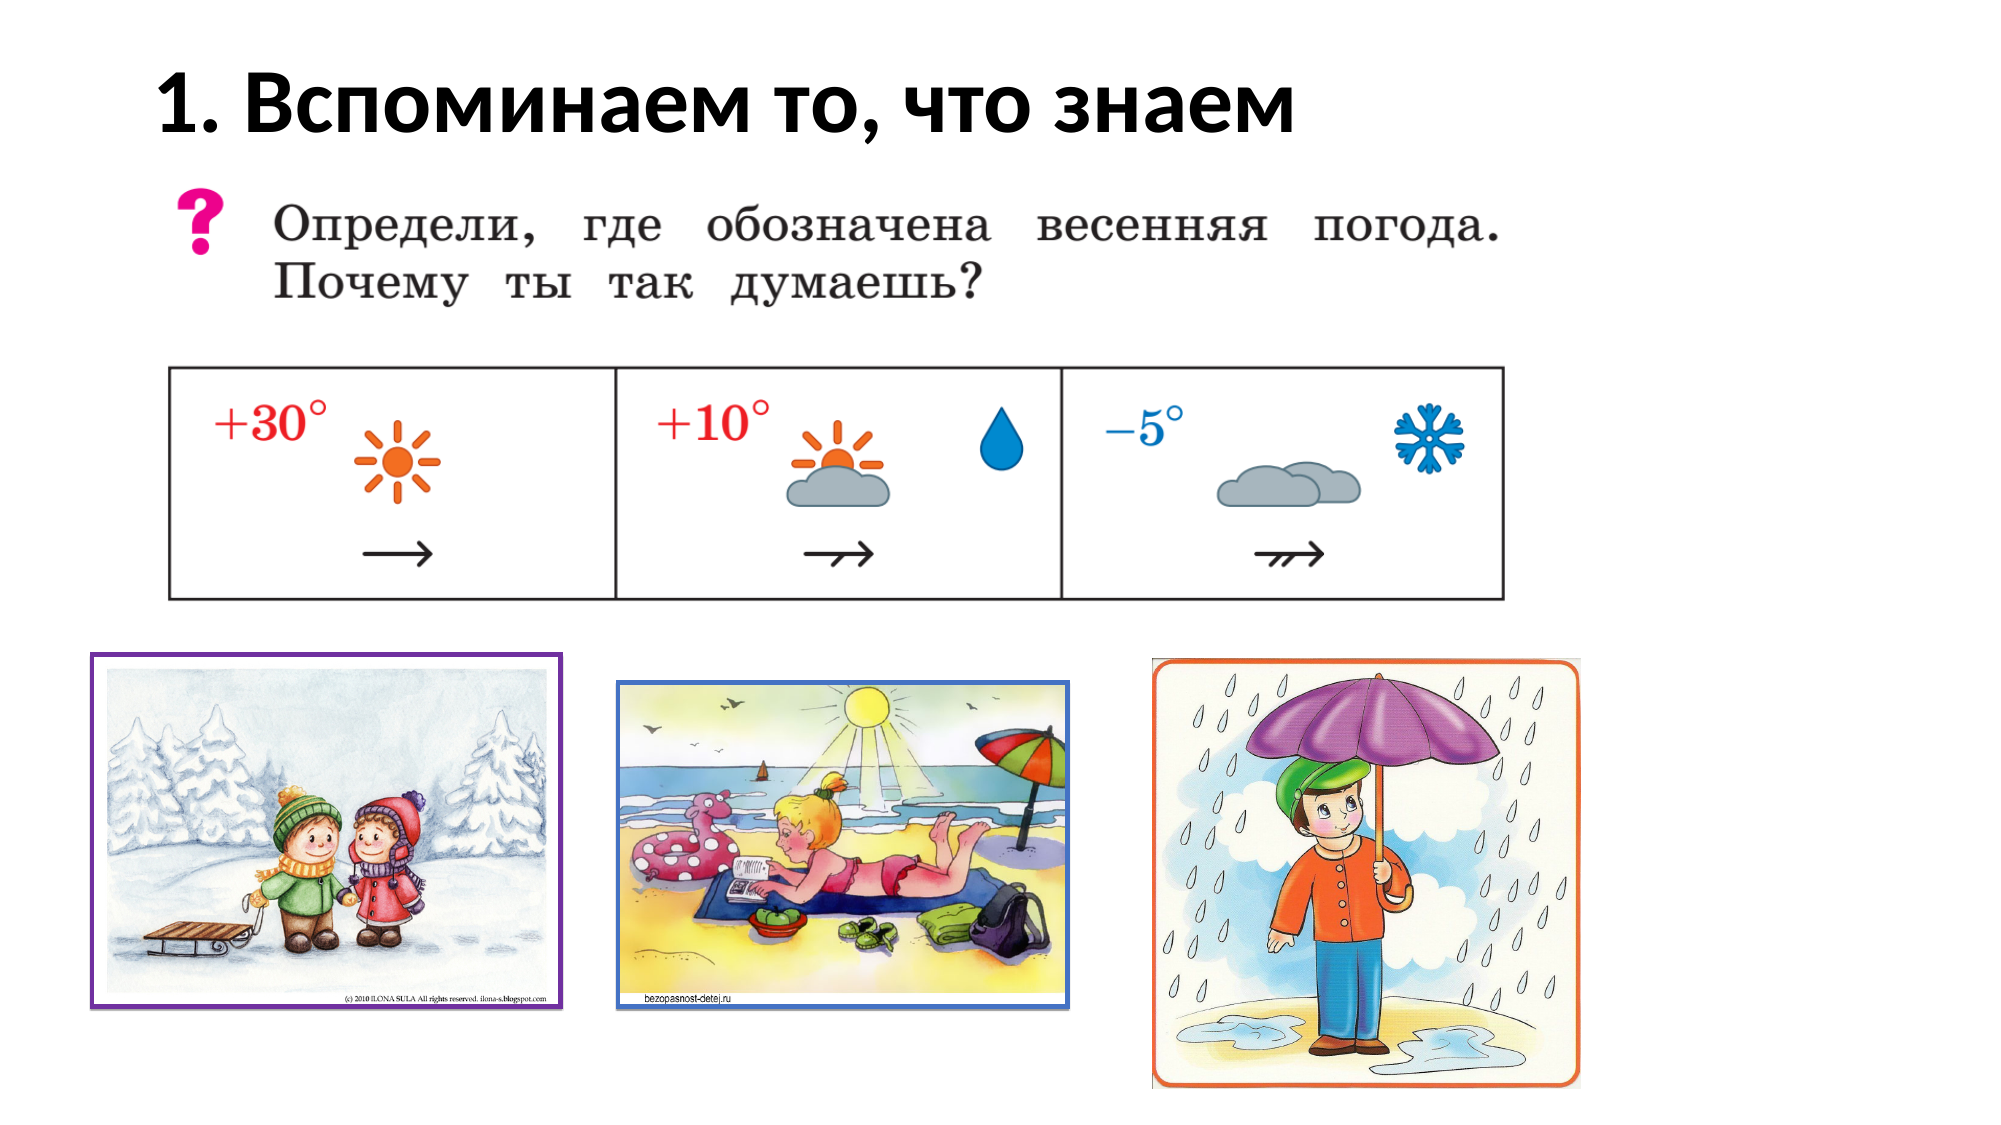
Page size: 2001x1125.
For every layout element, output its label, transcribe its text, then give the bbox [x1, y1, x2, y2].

picture [620, 684, 1066, 1005]
picture [1152, 658, 1581, 1089]
picture [94, 656, 559, 1005]
picture [94, 168, 1555, 644]
title 1. Вспоминаем то, что знаем [137, 36, 1863, 169]
